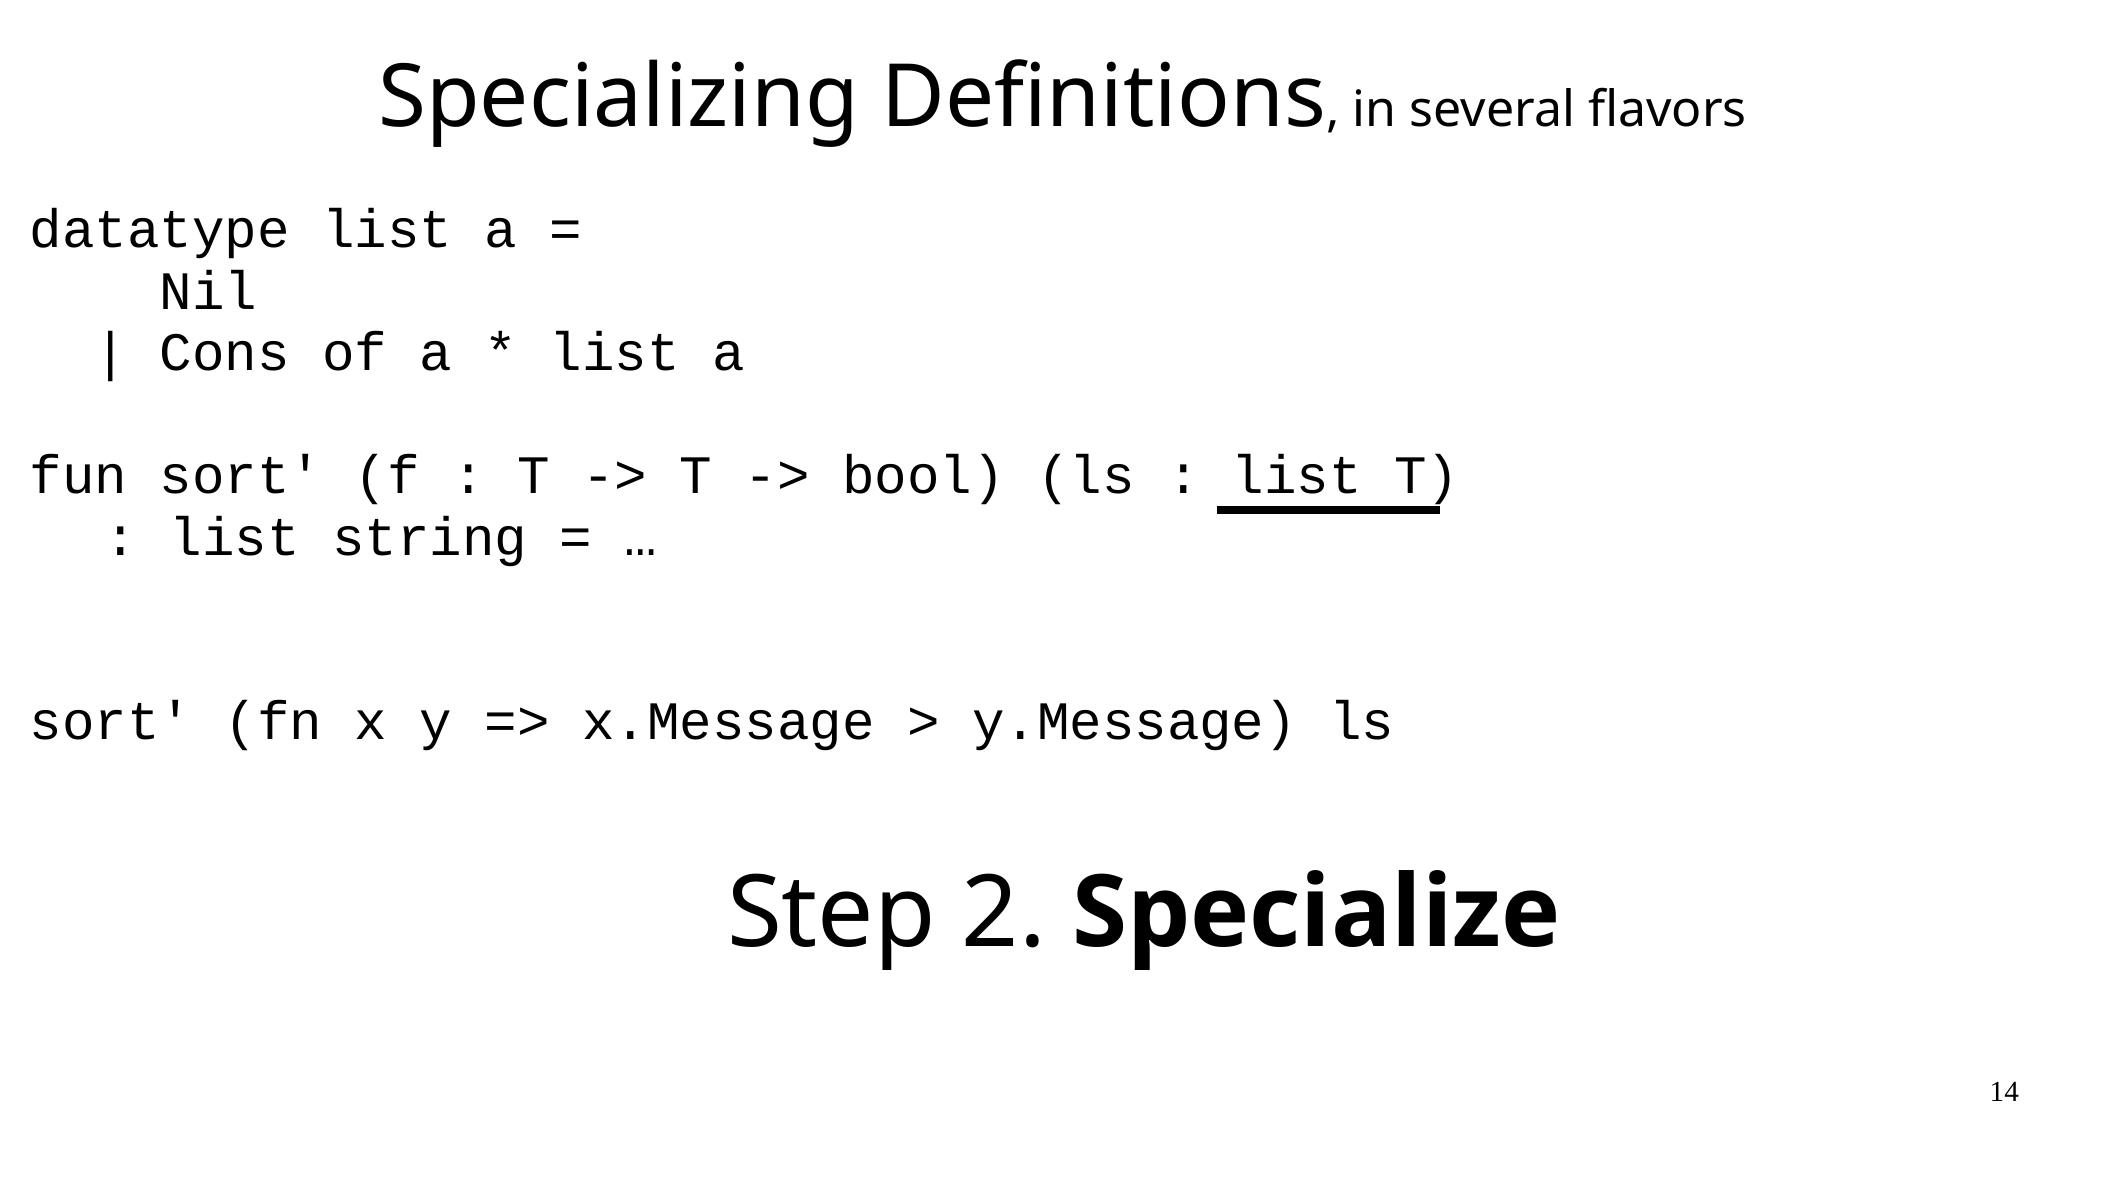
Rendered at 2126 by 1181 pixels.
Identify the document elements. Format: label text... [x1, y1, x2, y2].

text_box Step 2. Specialize [712, 832, 1548, 964]
text_box datatype list a = Nil | Cons of a * list a fun sort' (f : T -> T -> bool) (ls : list T) : list string = … sort' (fn x y => x.Message > y.Message) ls [15, 195, 2101, 1171]
title Specializing Definitions, in several flavors [106, 0, 2020, 191]
